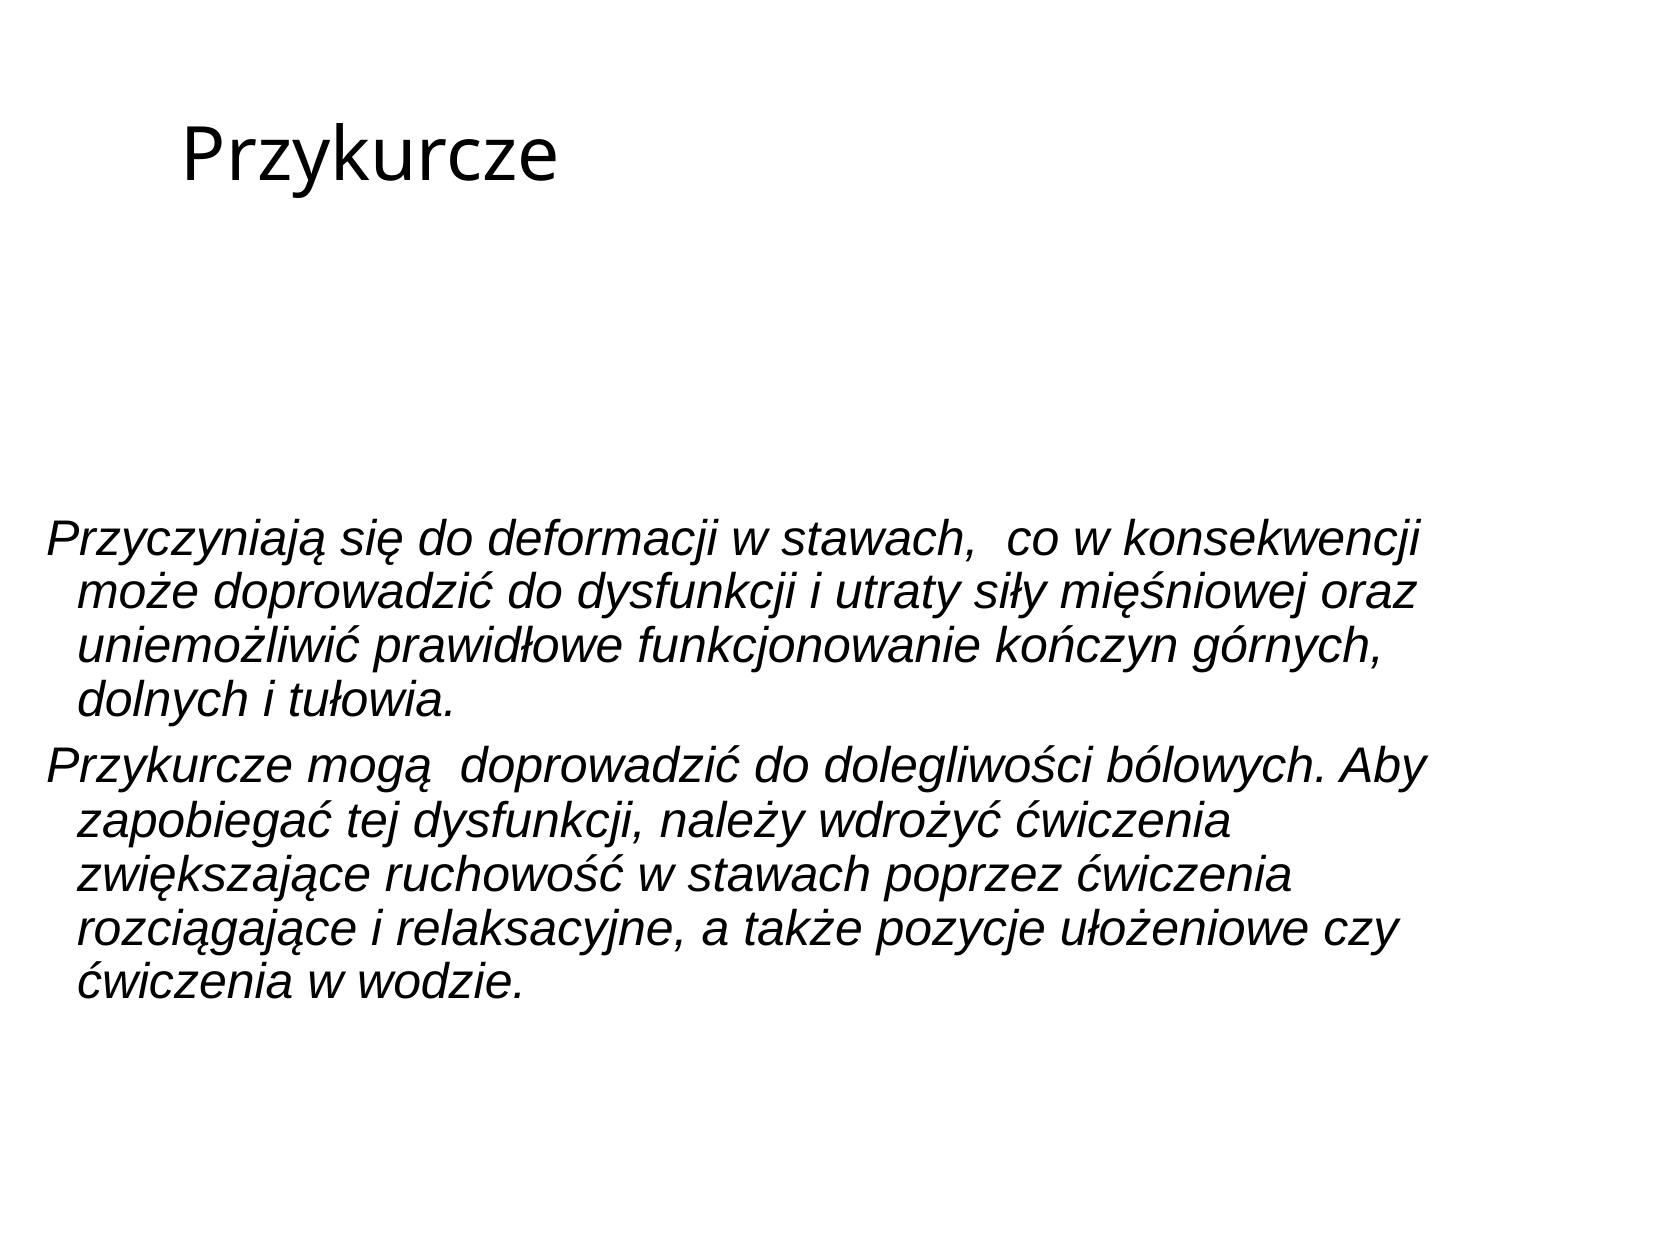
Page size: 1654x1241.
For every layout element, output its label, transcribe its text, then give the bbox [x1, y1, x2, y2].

title Przykurcze [165, 53, 1654, 260]
list Przyczyniają się do deformacji w stawach, co w konsekwencji może doprowadzić do dysfunkcji i utraty siły mięśniowej oraz uniemożliwić prawidłowe funkcjonowanie kończyn górnych, dolnych i tułowia. Przykurcze mogą doprowadzić do dolegliwości bólowych. Aby zapobiegać tej dysfunkcji, należy wdrożyć ćwiczenia zwiększające ruchowość w stawach poprzez ćwiczenia rozciągające i relaksacyjne, a także pozycje ułożeniowe czy ćwiczenia w wodzie. [0, 312, 1489, 1107]
